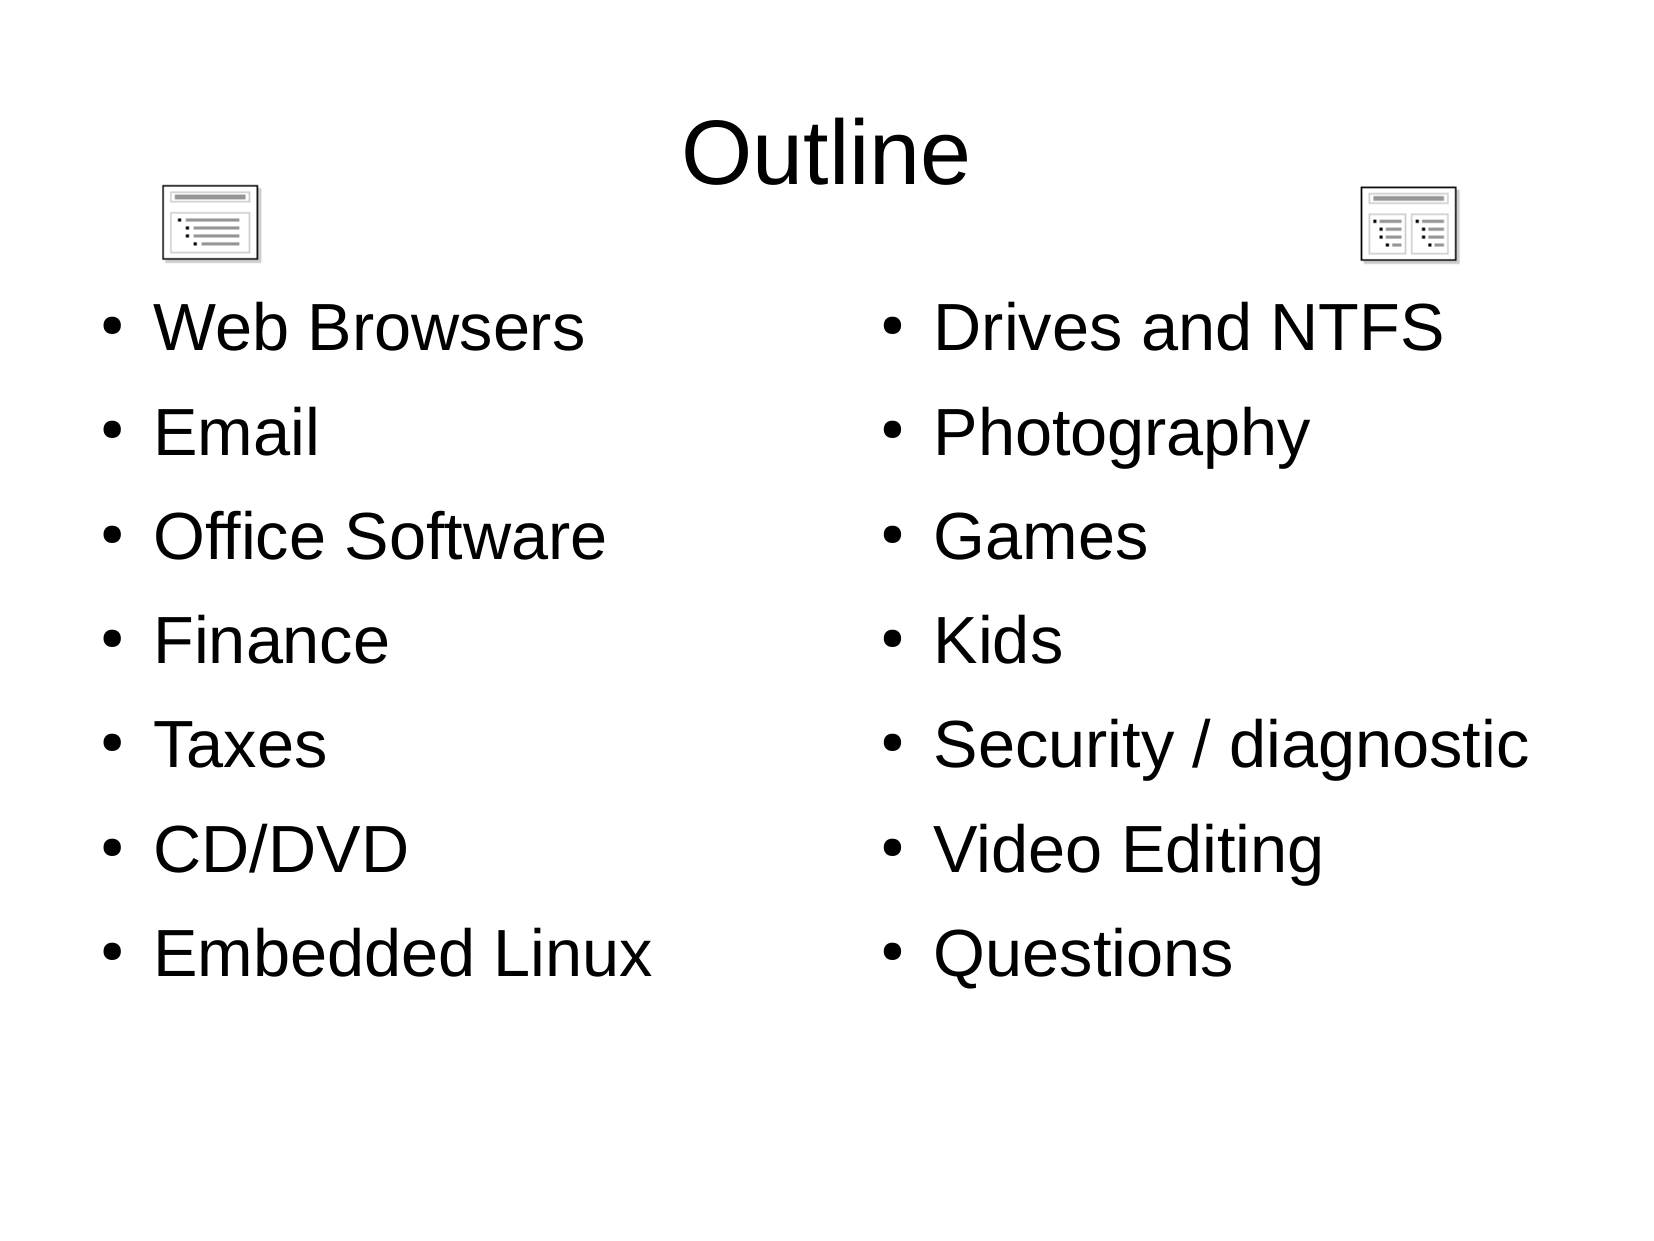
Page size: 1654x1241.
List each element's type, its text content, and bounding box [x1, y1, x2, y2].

list Drives and NTFS Photography Games Kids Security / diagnostic Video Editing Questions [845, 290, 1572, 1094]
picture [1350, 179, 1471, 269]
picture [150, 179, 271, 268]
title Outline [82, 49, 1571, 257]
list Web Browsers Email Office Software Finance Taxes CD/DVD Embedded Linux [82, 290, 809, 1109]
